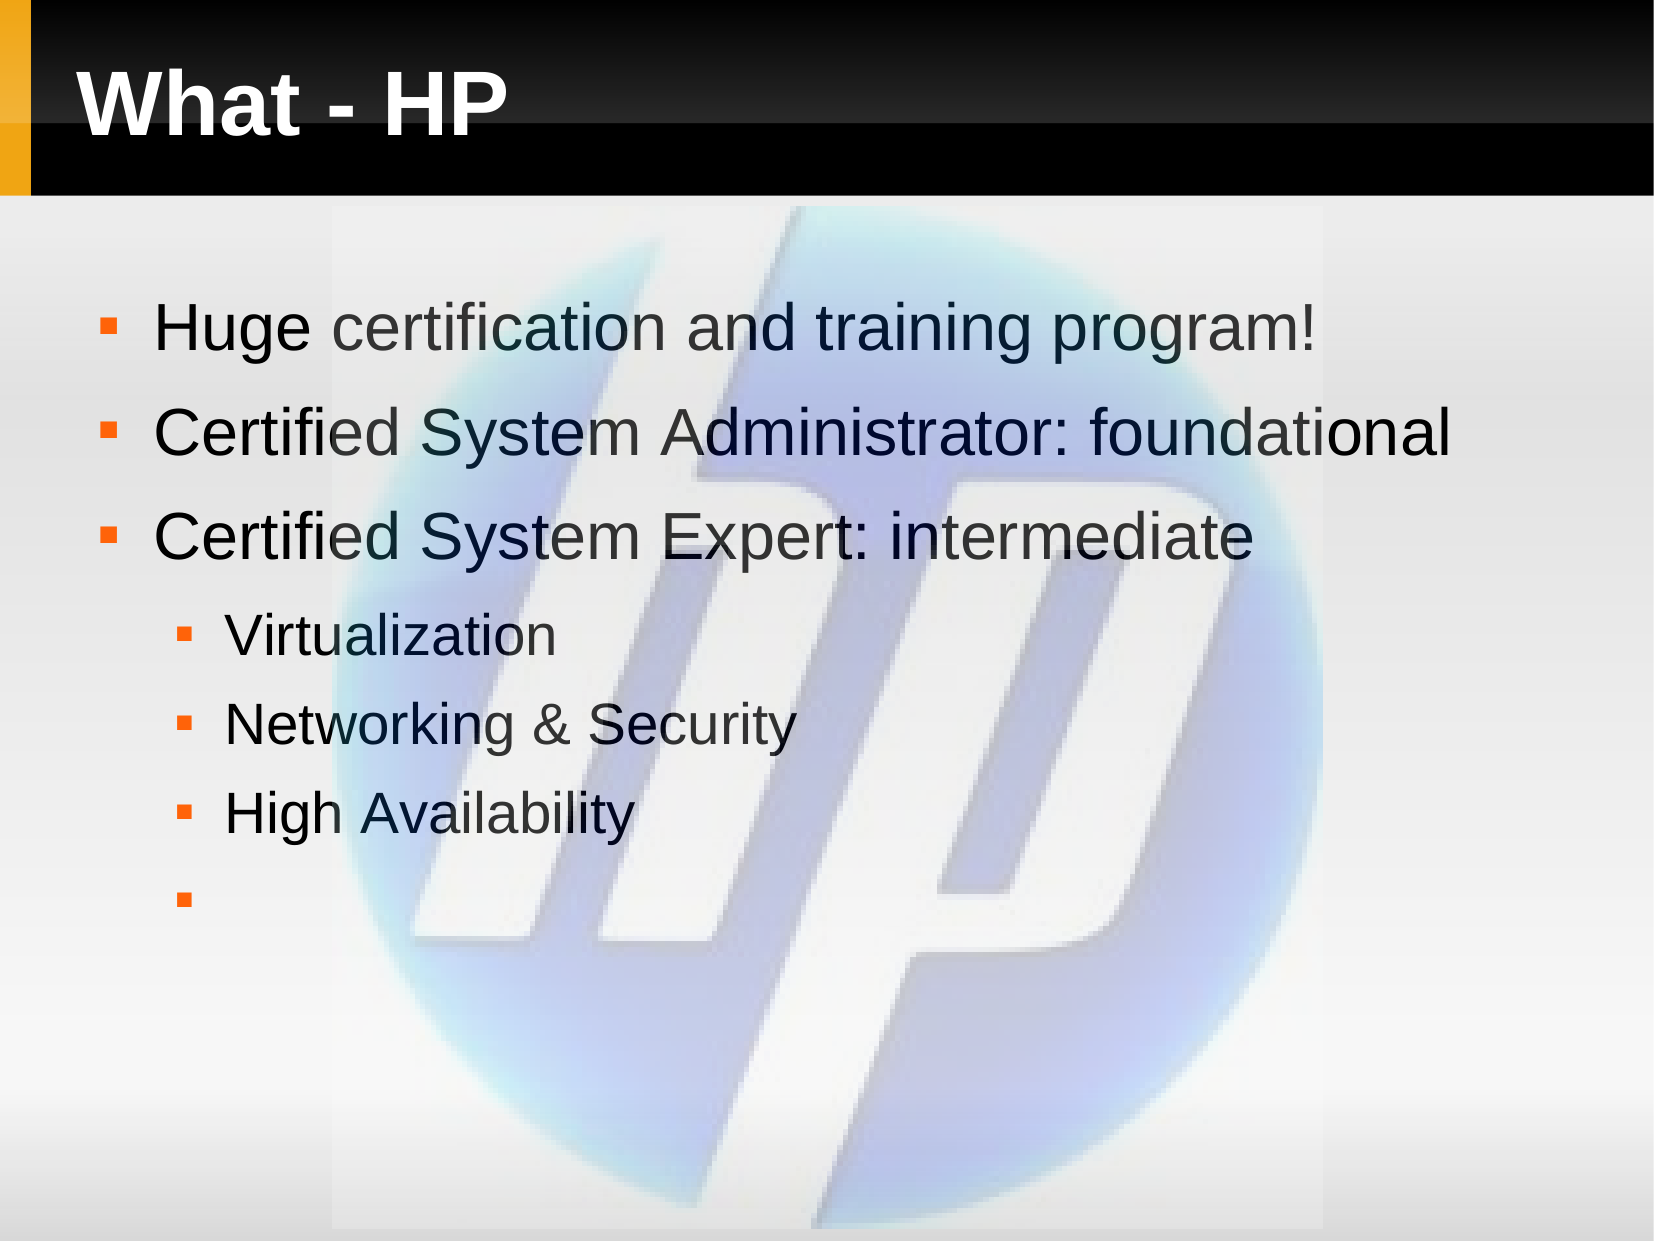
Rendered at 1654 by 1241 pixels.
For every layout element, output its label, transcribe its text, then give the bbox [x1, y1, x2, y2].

list Huge certification and training program! Certified System Administrator: foundational Certified System Expert: intermediate Virtualization Networking & Security High Availability [1323, 290, 1571, 1109]
list Huge certification and training program! Certified System Administrator: foundational Certified System Expert: intermediate Virtualization Networking & Security High Availability [82, 290, 332, 1109]
title What - HP [76, 0, 1565, 208]
picture [0, 0, 1654, 1241]
